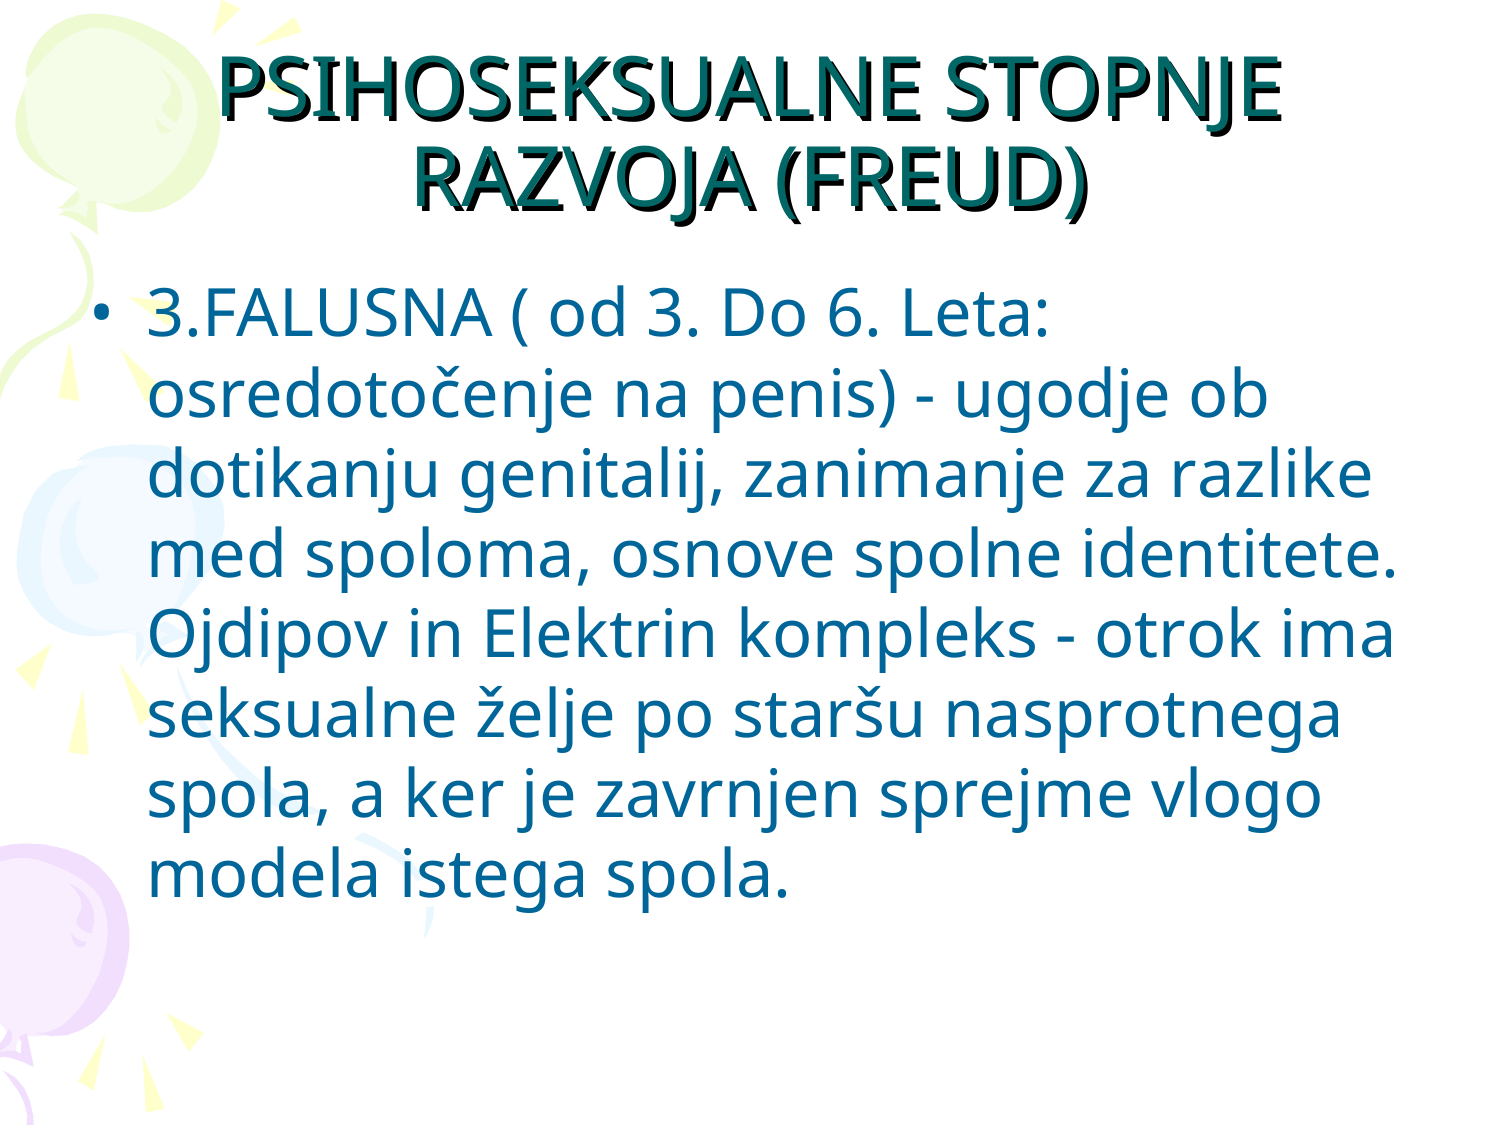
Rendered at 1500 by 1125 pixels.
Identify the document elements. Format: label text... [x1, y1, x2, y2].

list 3.FALUSNA ( od 3. Do 6. Leta: osredotočenje na penis) - ugodje ob dotikanju genitalij, zanimanje za razlike med spoloma, osnove spolne identitete. Ojdipov in Elektrin kompleks - otrok ima seksualne želje po staršu nasprotnega spola, a ker je zavrnjen sprejme vlogo modela istega spola. [75, 262, 1426, 994]
title PSIHOSEKSUALNE STOPNJE RAZVOJA (FREUD) [72, 16, 1426, 233]
